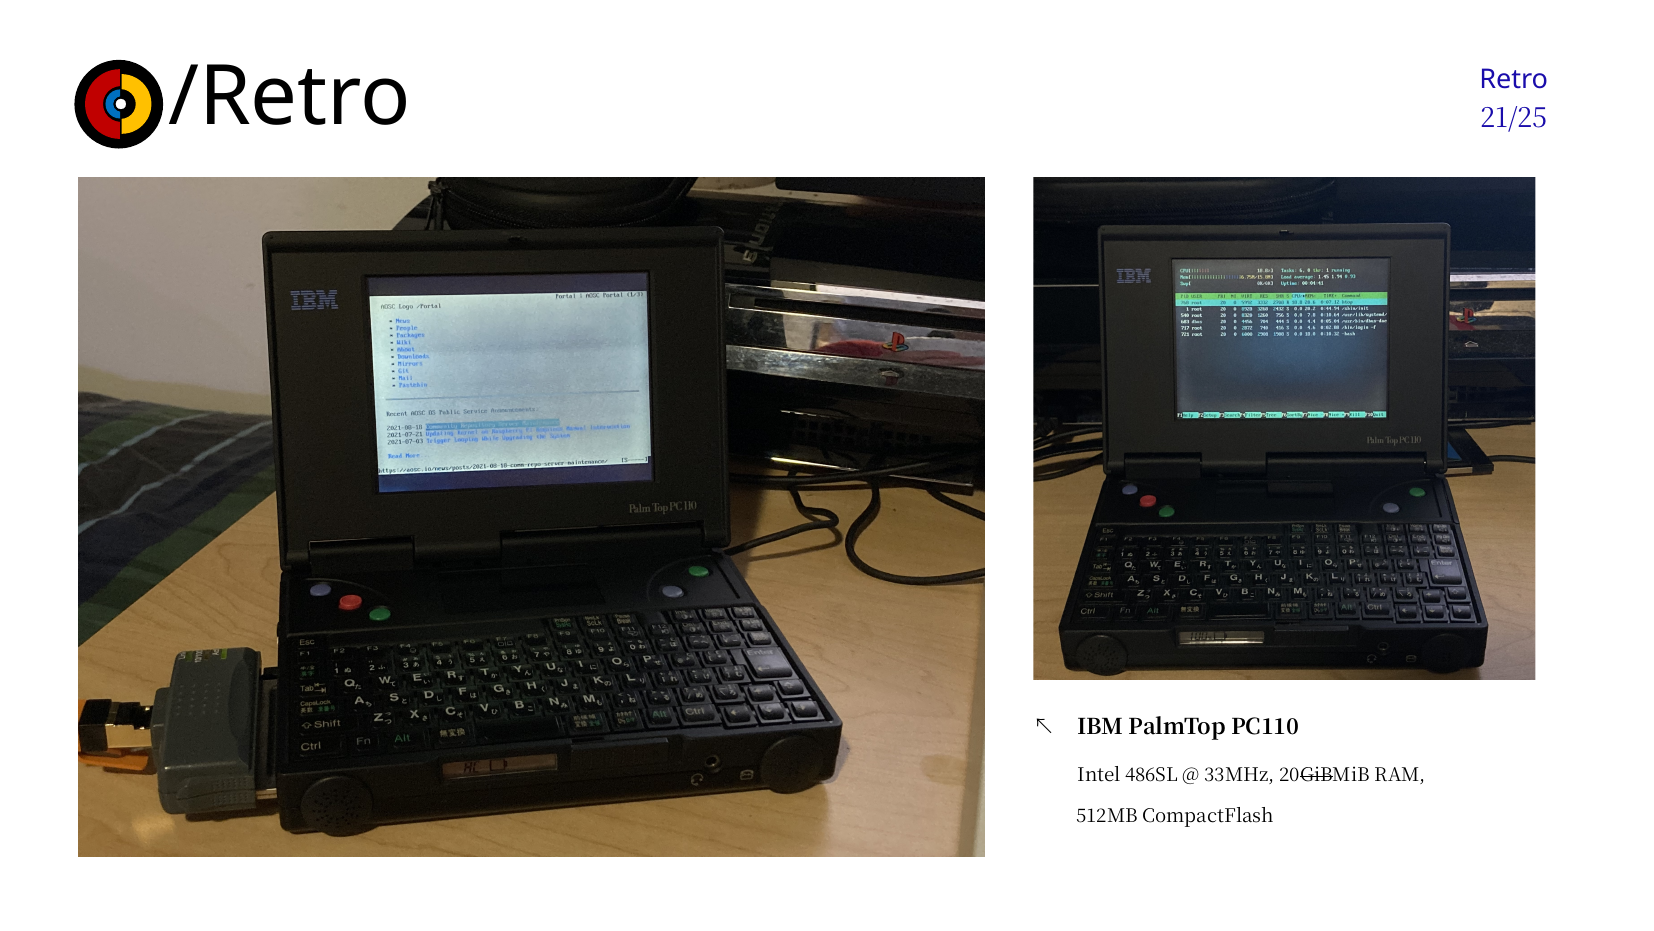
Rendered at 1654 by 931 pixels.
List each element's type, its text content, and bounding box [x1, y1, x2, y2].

picture [71, 57, 153, 151]
picture [78, 177, 985, 857]
picture [1033, 177, 1536, 680]
text_box Retro 2/25 [1464, 52, 1580, 223]
text_box ↖ IBM PalmTop PC110 Intel 486SL @ 33MHz, 20GiBMiB RAM, 512MB CompactFlash [1033, 694, 1536, 857]
text_box /Retro [153, 28, 739, 177]
